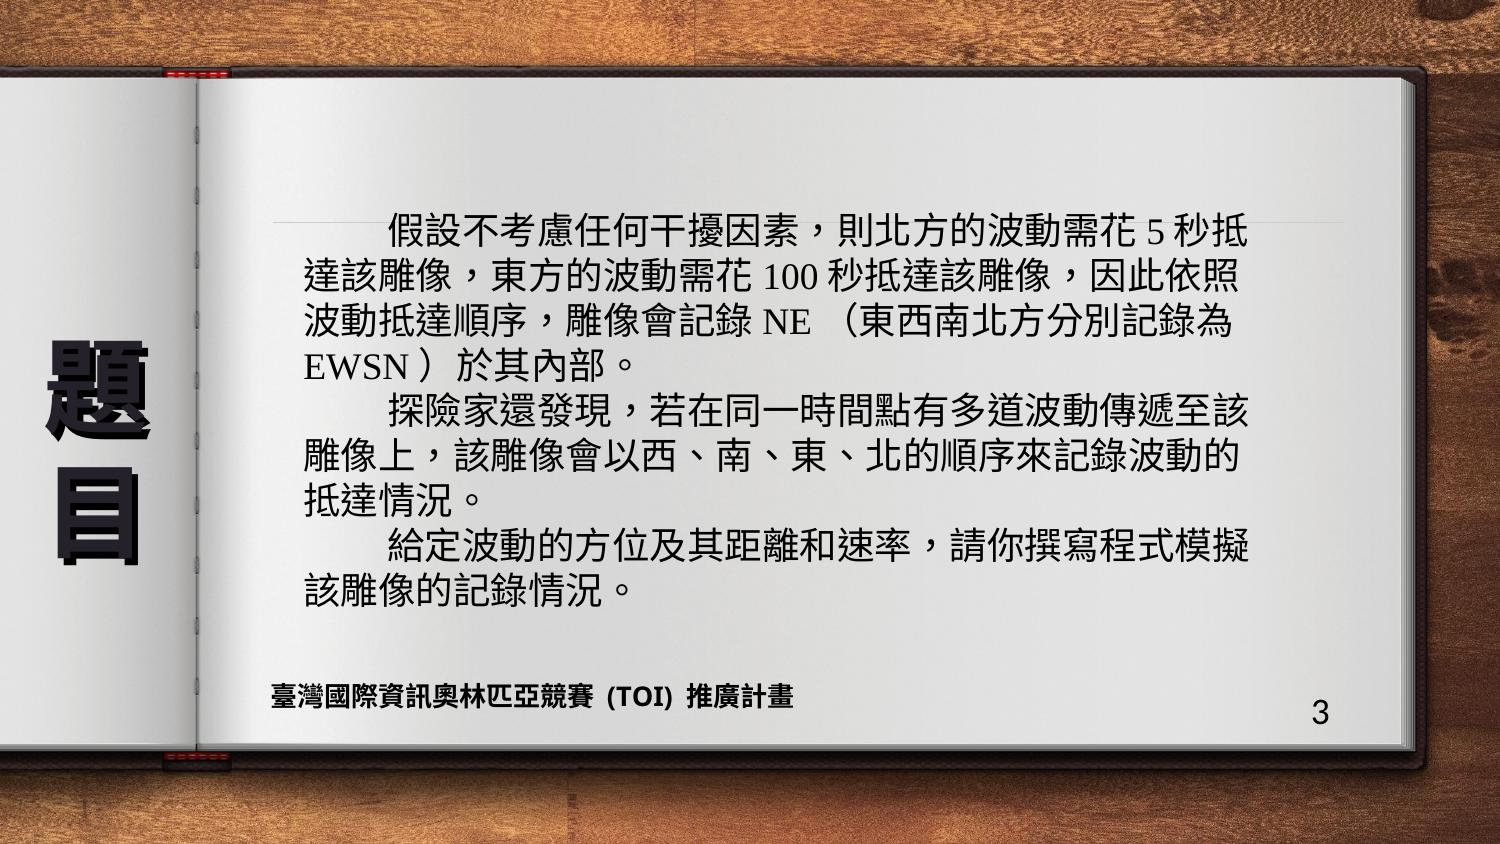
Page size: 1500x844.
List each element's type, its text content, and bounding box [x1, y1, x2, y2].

text_box [1295, 672, 1386, 737]
text_box 假設不考慮任何干擾因素，則北方的波動需花5秒抵達該雕像，東方的波動需花100秒抵達該雕像，因此依照波動抵達順序，雕像會記錄NE（東西南北方分別記錄為EWSN）於其內部。 探險家還發現，若在同一時間點有多道波動傳遞至該雕像上，該雕像會以西、南、東、北的順序來記錄波動的抵達情況。 給定波動的方位及其距離和速率，請你撰寫程式模擬該雕像的記錄情況。 [288, 154, 1273, 625]
title 題 目 [28, 306, 210, 552]
